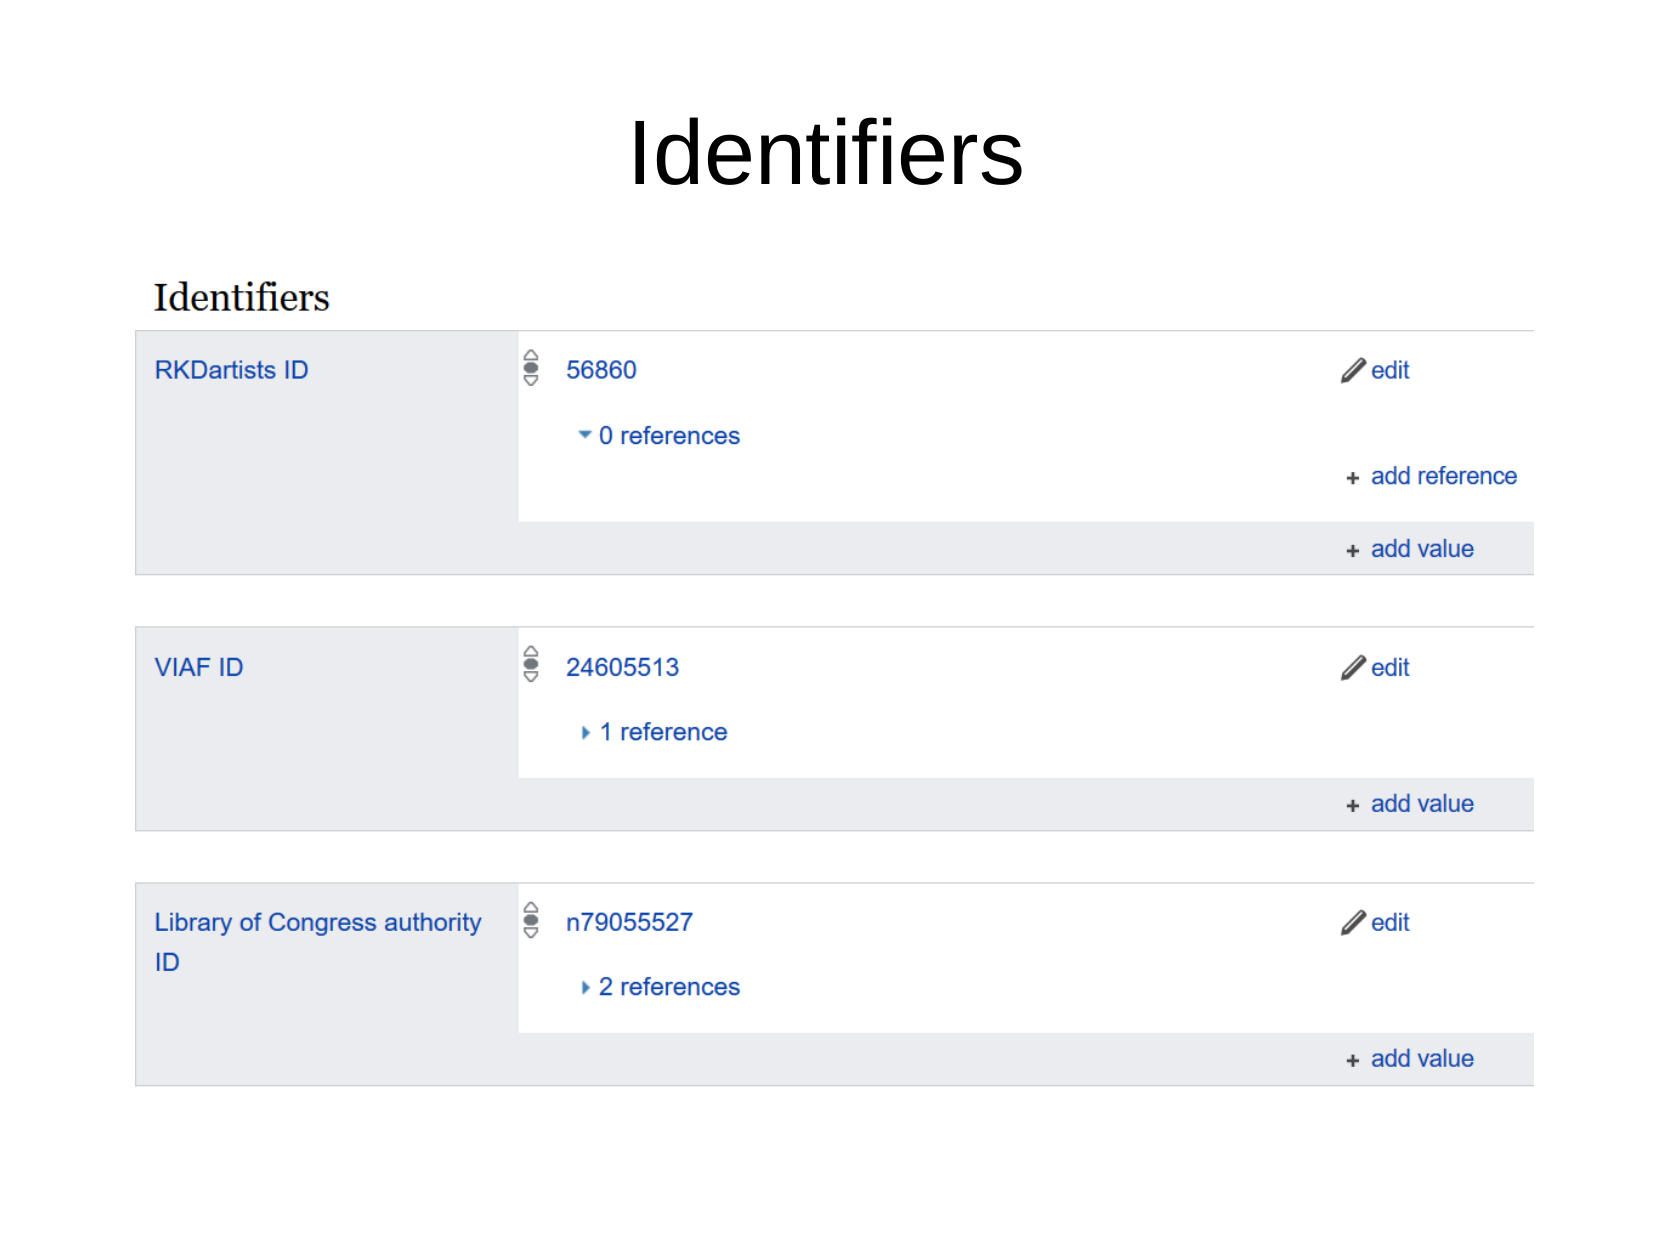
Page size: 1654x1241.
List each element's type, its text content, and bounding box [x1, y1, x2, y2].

picture [123, 244, 1534, 1090]
title Identifiers [82, 49, 1571, 257]
